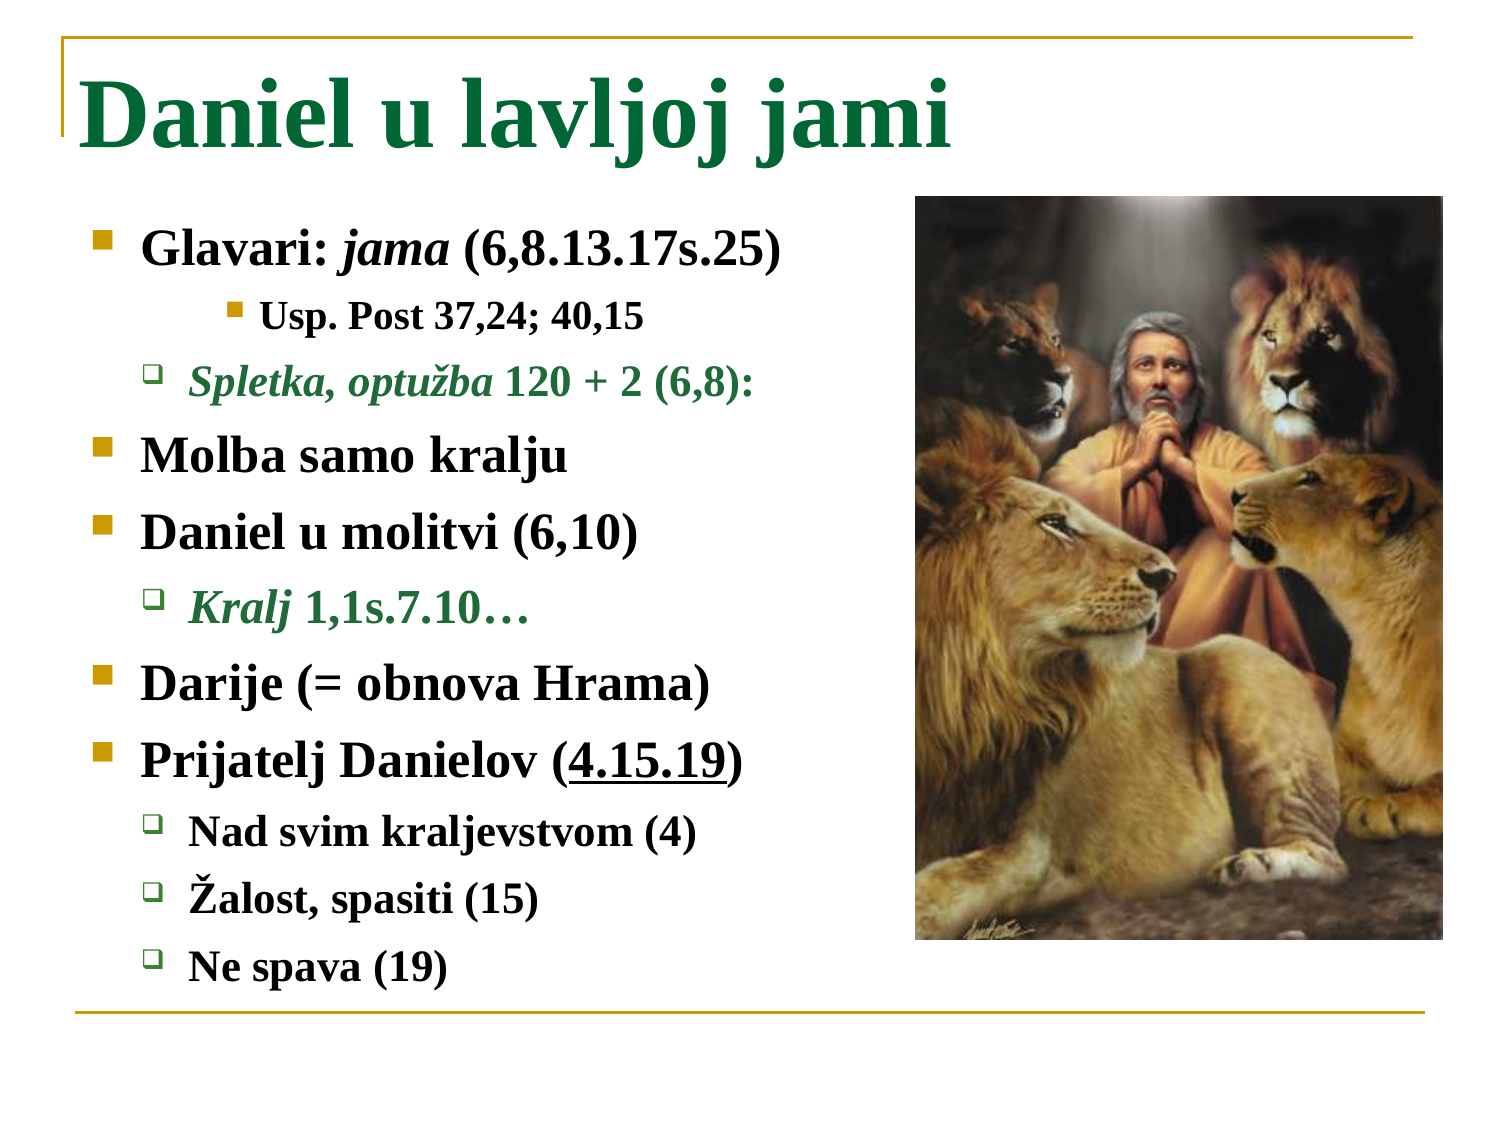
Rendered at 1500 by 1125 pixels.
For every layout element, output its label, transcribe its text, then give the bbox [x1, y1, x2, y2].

picture [915, 196, 1443, 940]
list Glavari: jama (6,8.13.17s.25) Usp. Post 37,24; 40,15 Spletka, optužba 120 + 2 (6,8): Molba samo kralju Daniel u molitvi (6,10) Kralj 1,1s.7.10… Darije (= obnova Hrama) Prijatelj Danielov (4.15.19) Nad svim kraljevstvom (4) Žalost, spasiti (15) Ne spava (19) [74, 196, 928, 1006]
title Daniel u lavljoj jami [63, 39, 1414, 227]
